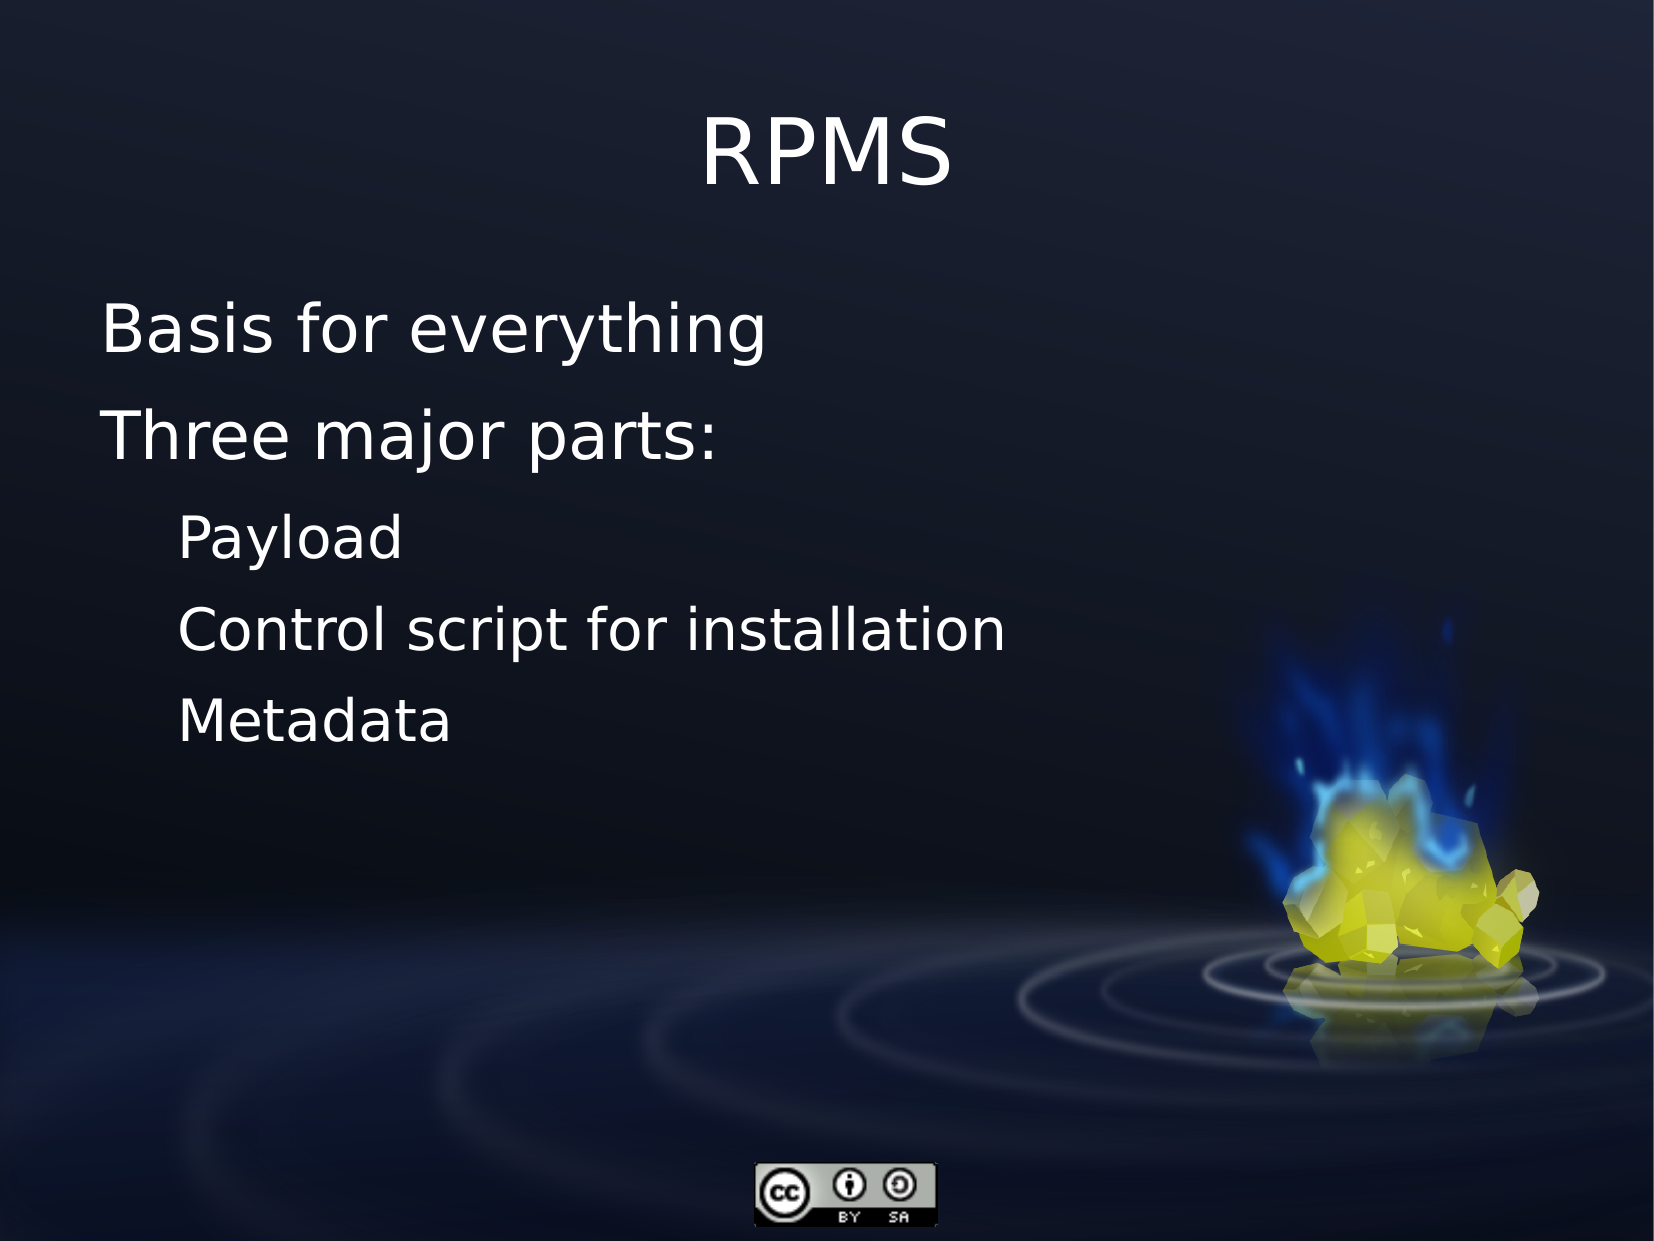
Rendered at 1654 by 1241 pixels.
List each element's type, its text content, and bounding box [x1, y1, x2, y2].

title RPMS [82, 49, 1571, 257]
picture [0, 0, 1654, 1241]
list Basis for everything Three major parts: Payload Control script for installation Metadata [82, 290, 1571, 1094]
